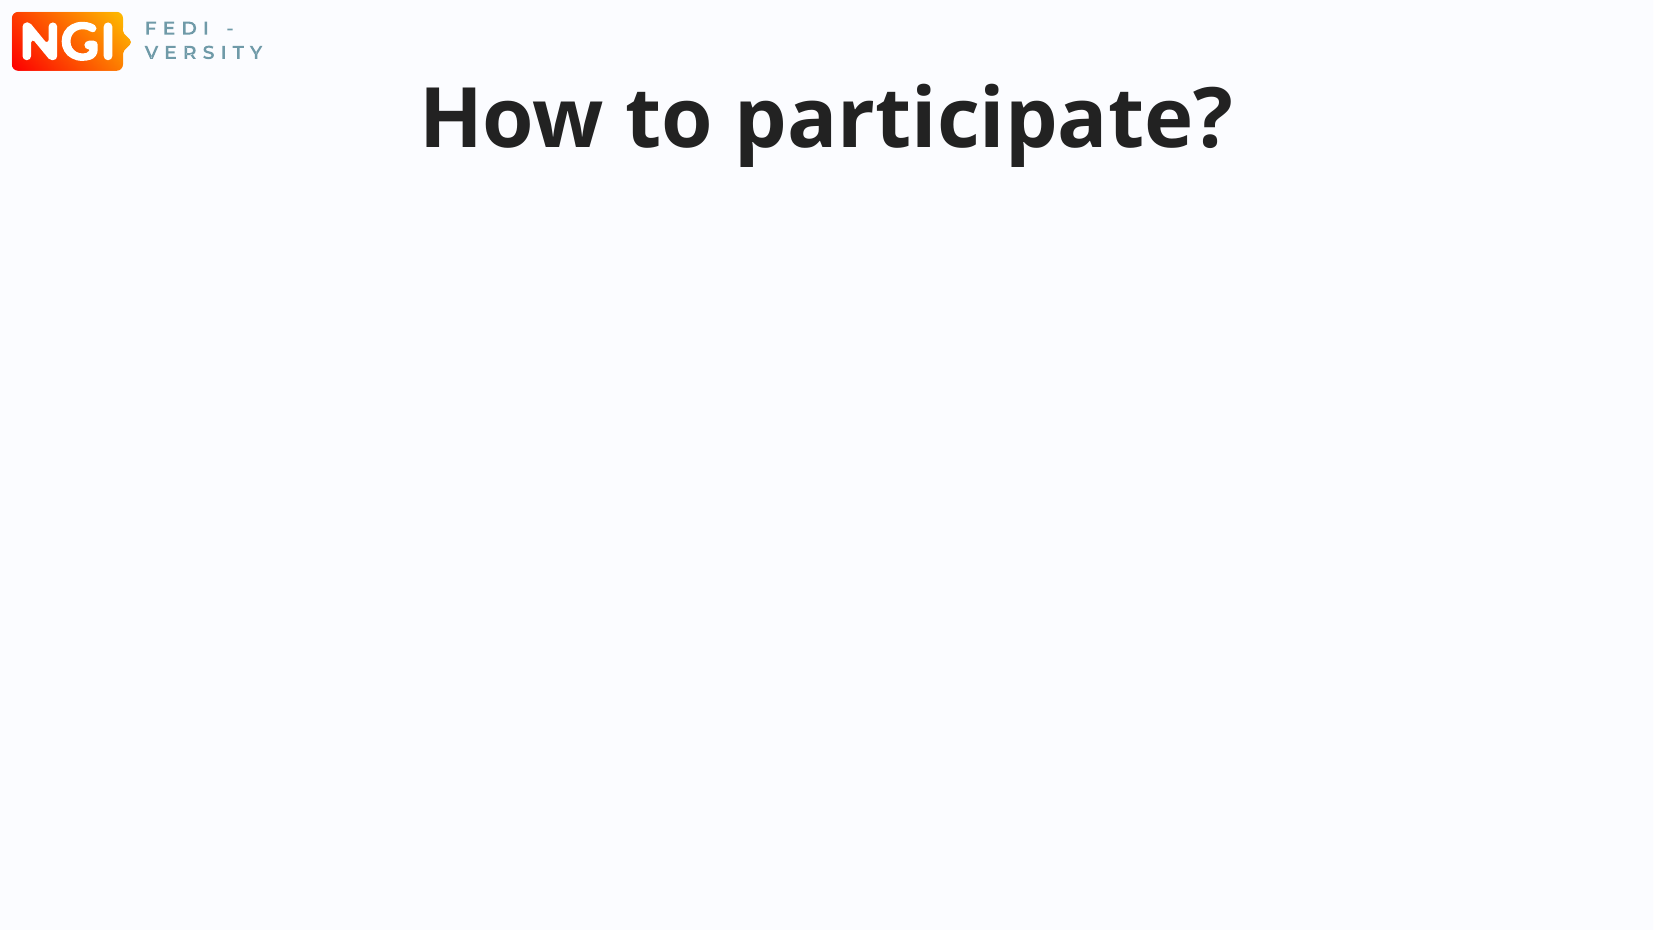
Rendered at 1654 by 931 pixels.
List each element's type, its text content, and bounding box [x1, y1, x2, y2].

title How to participate? [82, 37, 1571, 193]
